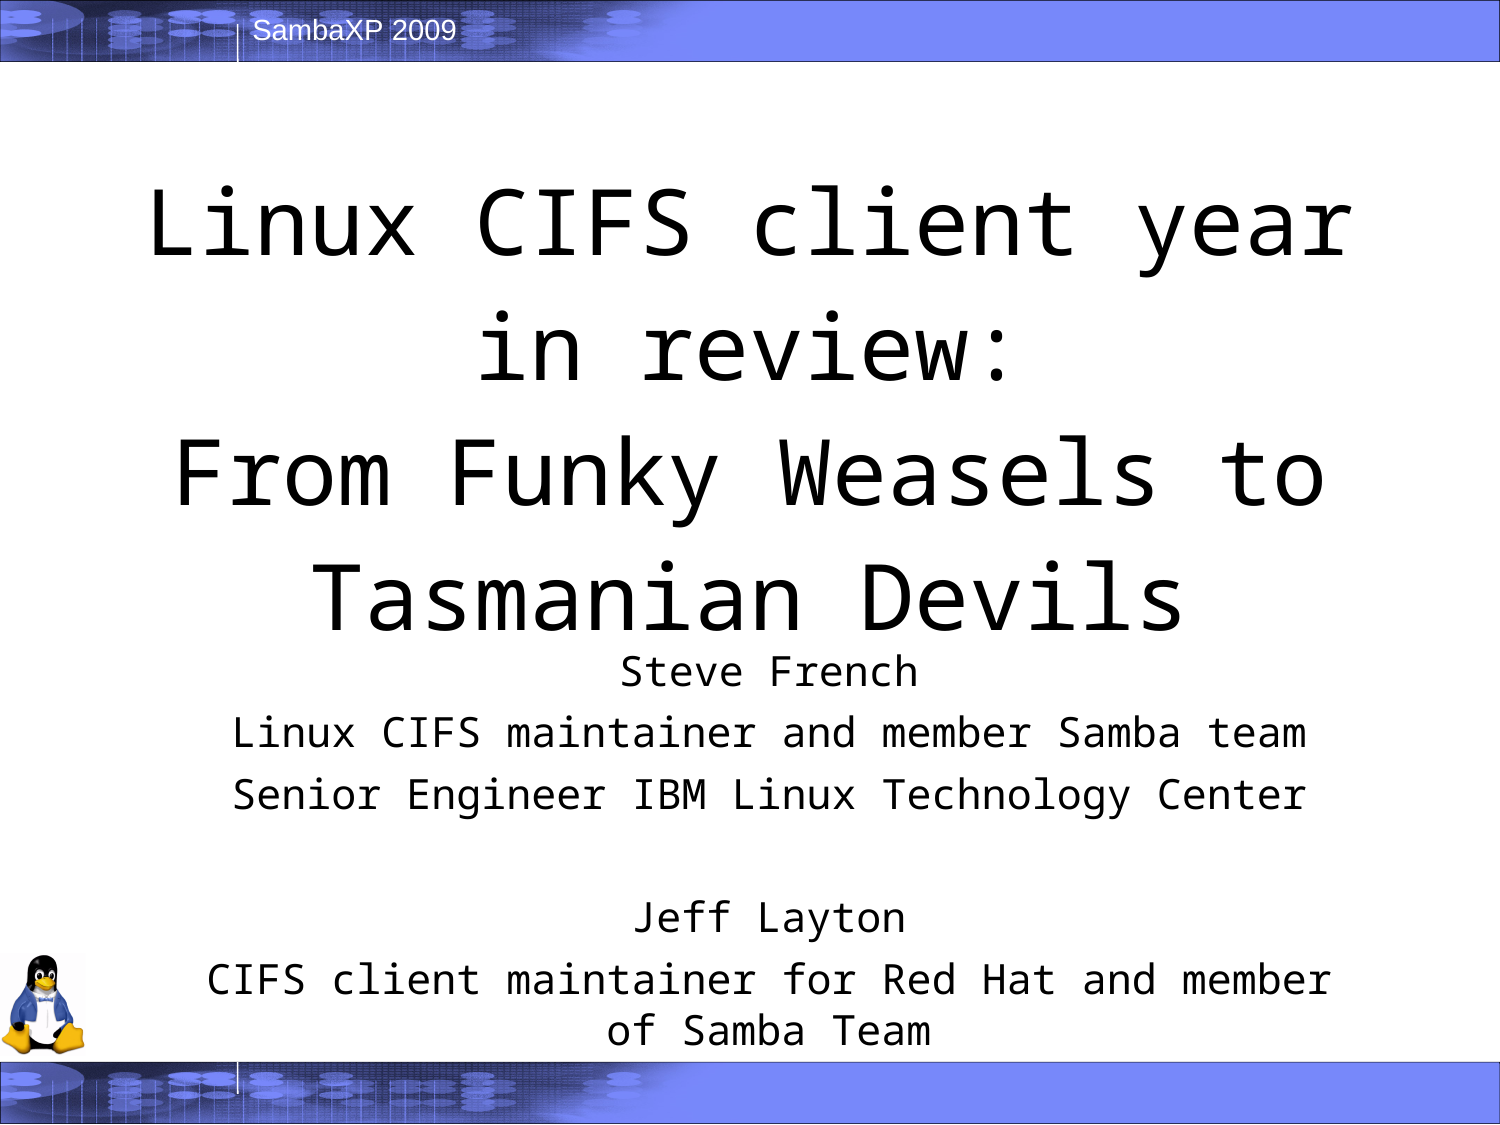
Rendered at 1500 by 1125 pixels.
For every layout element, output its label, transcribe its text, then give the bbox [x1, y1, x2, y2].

picture [1, 1, 1499, 61]
picture [1, 1063, 1499, 1123]
subtitle Steve French Linux CIFS maintainer and member Samba team Senior Engineer IBM Linux Technology Center Jeff Layton CIFS client maintainer for Red Hat and member of Samba Team [112, 637, 1351, 1014]
title Linux CIFS client year in review: From Funky Weasels to Tasmanian Devils [112, 197, 1388, 743]
